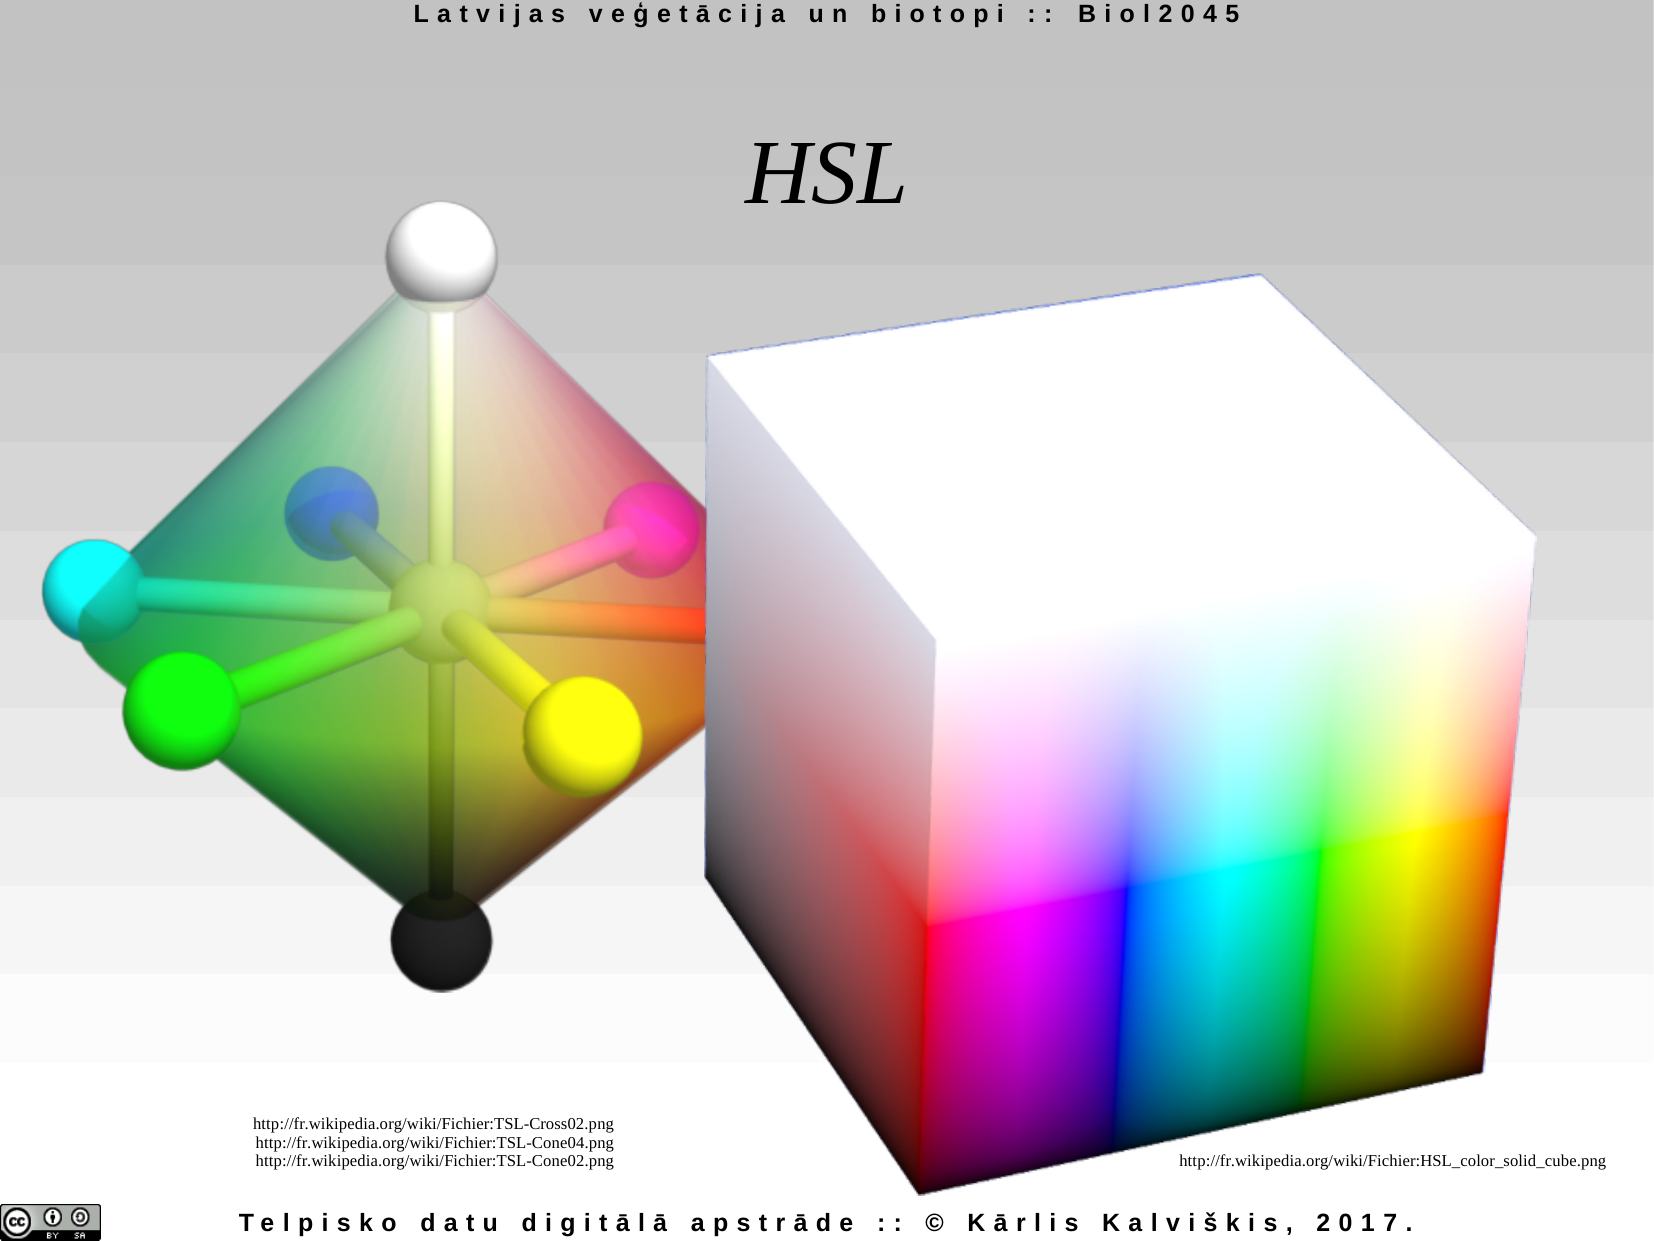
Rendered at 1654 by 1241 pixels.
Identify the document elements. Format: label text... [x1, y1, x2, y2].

text_box http://fr.wikipedia.org/wiki/Fichier:TSL-Cross02.png http://fr.wikipedia.org/wiki/Fichier:TSL-Cone04.png http://fr.wikipedia.org/wiki/Fichier:TSL-Cone02.png [253, 1114, 615, 1171]
text_box http://fr.wikipedia.org/wiki/Fichier:HSL_color_solid_cube.png [1537, 1151, 1608, 1171]
title HSL [29, 49, 1625, 296]
picture [0, 0, 1654, 1241]
